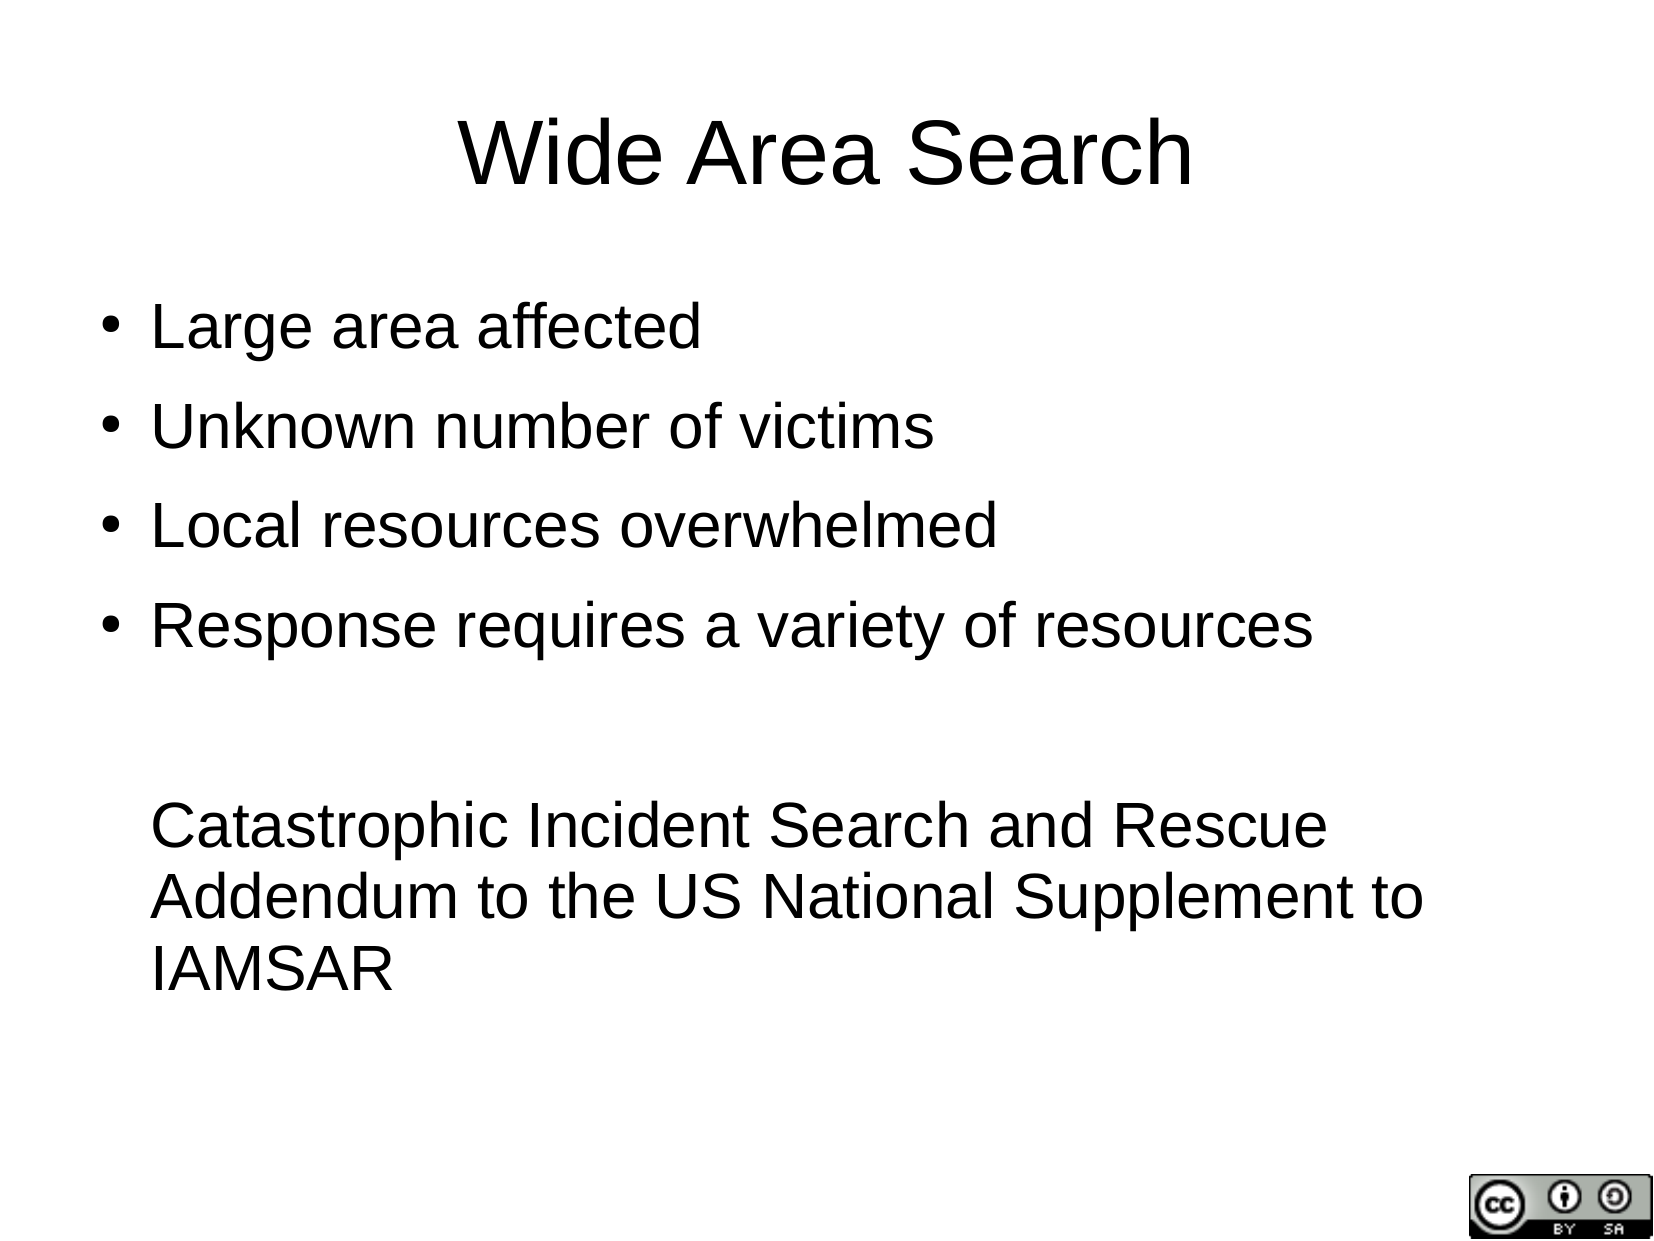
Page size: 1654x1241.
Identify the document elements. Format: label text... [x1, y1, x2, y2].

picture [1469, 1174, 1653, 1239]
list Large area affected Unknown number of victims Local resources overwhelmed Response requires a variety of resources Catastrophic Incident Search and Rescue Addendum to the US National Supplement to IAMSAR [82, 290, 1571, 1010]
title Wide Area Search [82, 49, 1571, 257]
